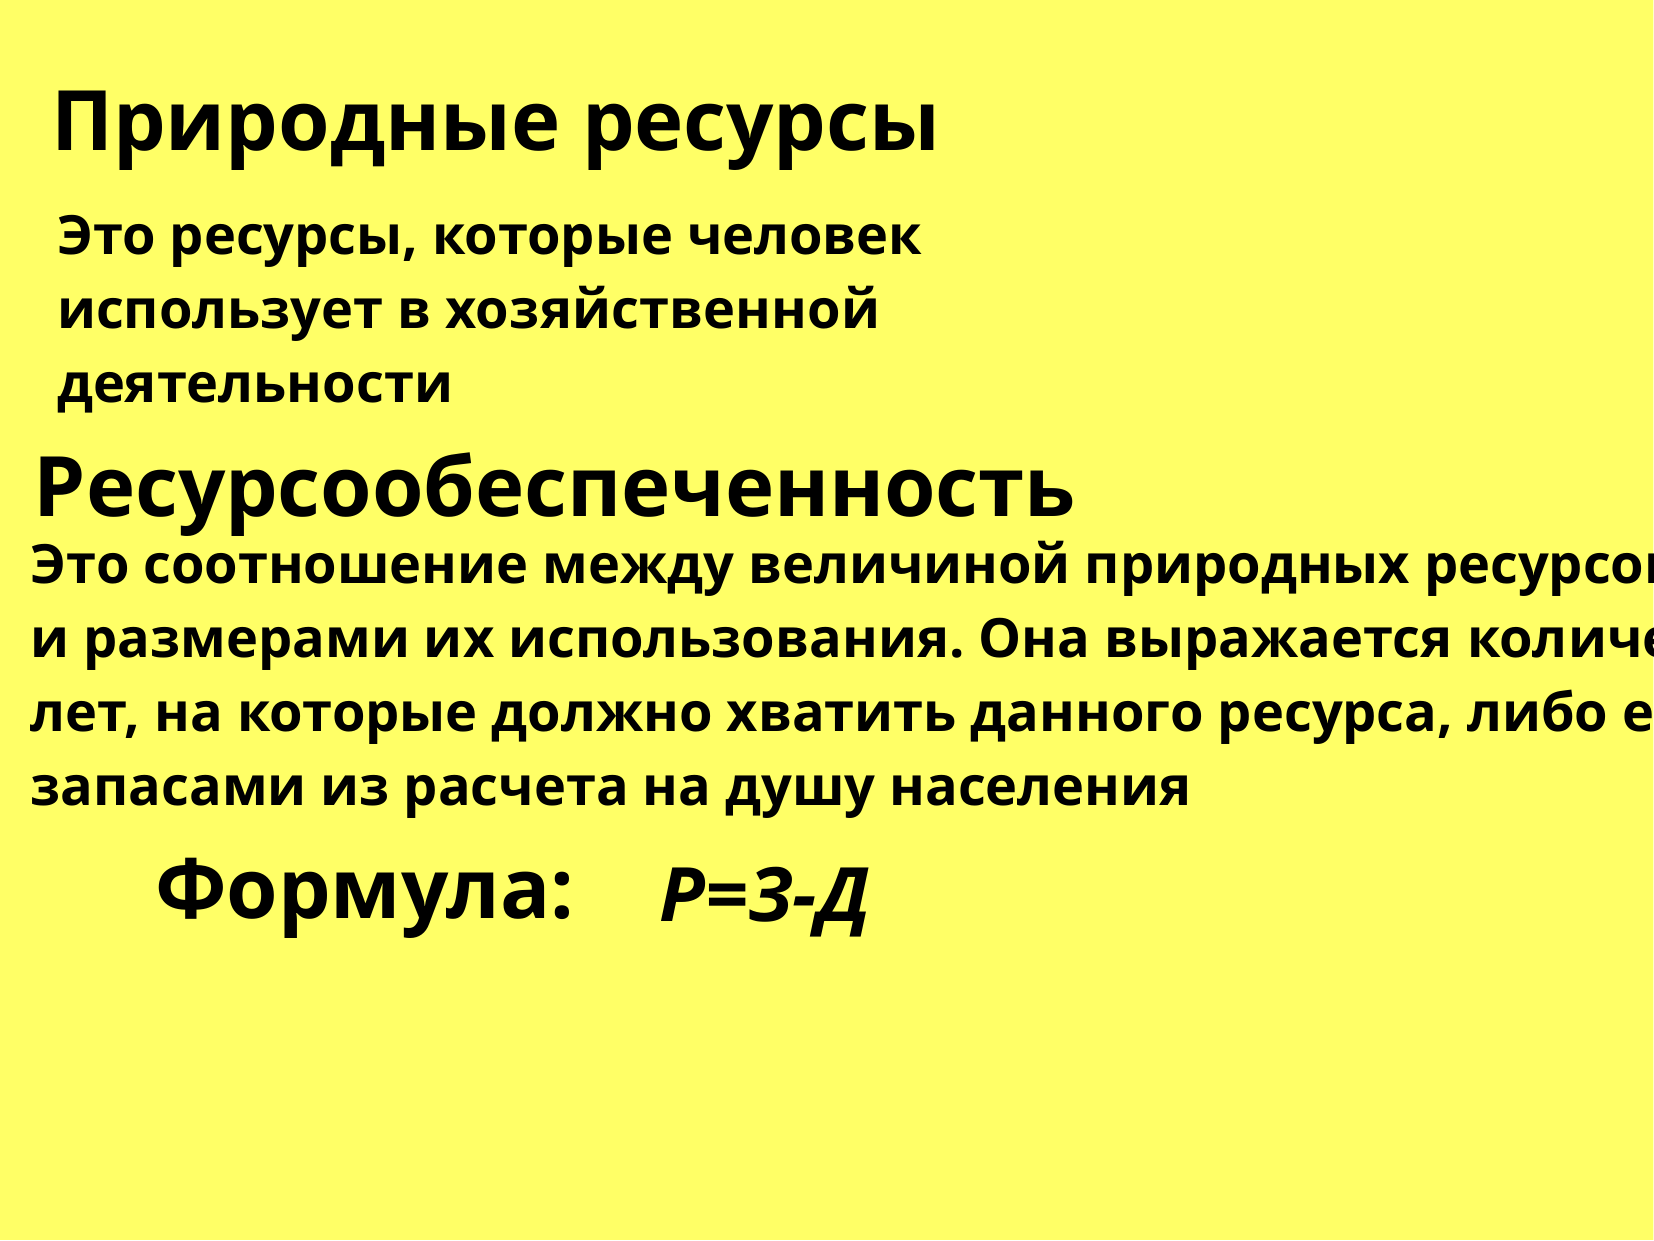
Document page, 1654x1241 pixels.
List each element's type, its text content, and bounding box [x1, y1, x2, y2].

text_box Р=З-Д [561, 815, 951, 969]
text_box Формула: [140, 826, 508, 945]
text_box Природные ресурсы [200, 59, 792, 177]
text_box Ресурсообеспеченность [259, 425, 851, 543]
text_box Это ресурсы, которые человек использует в хозяйственной деятельности [82, 177, 898, 438]
text_box Это соотношение между величиной природных ресурсов и размерами их использования. Она выражается количеством лет, на которые должно хватить данного ресурса, либо его запасами из расчета на душу населения [59, 543, 1654, 804]
